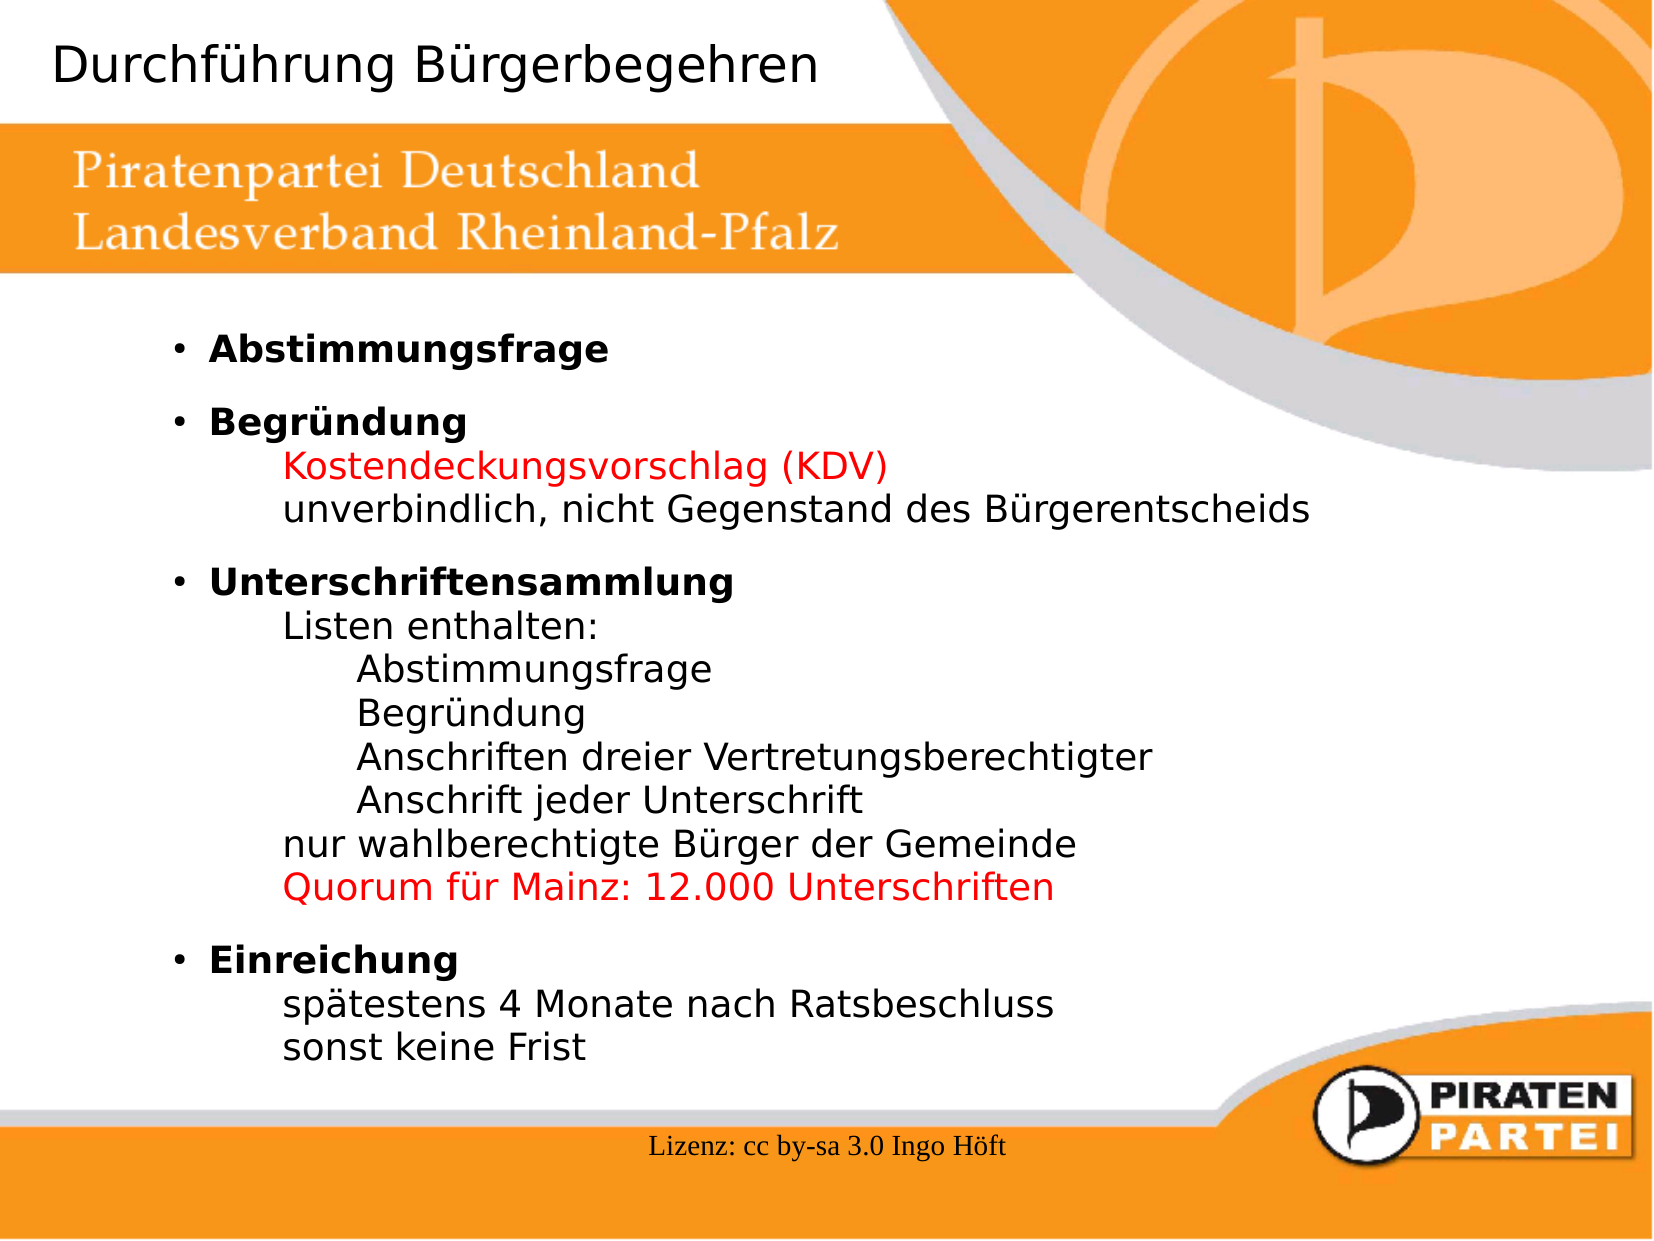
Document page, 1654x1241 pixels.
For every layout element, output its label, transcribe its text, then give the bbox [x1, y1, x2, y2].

picture [0, 0, 1654, 1241]
text_box Abstimmungsfrage Begründung Kostendeckungsvorschlag (KDV) unverbindlich, nicht Gegenstand des Bürgerentscheids Unterschriftensammlung Listen enthalten: Abstimmungsfrage Begründung Anschriften dreier Vertretungsberechtigter Anschrift jeder Unterschrift nur wahlberechtigte Bürger der Gemeinde Quorum für Mainz: 12.000 Unterschriften Einreichung spätestens 4 Monate nach Ratsbeschluss sonst keine Frist [158, 320, 1327, 1150]
title Durchführung Bürgerbegehren [25, 12, 847, 118]
